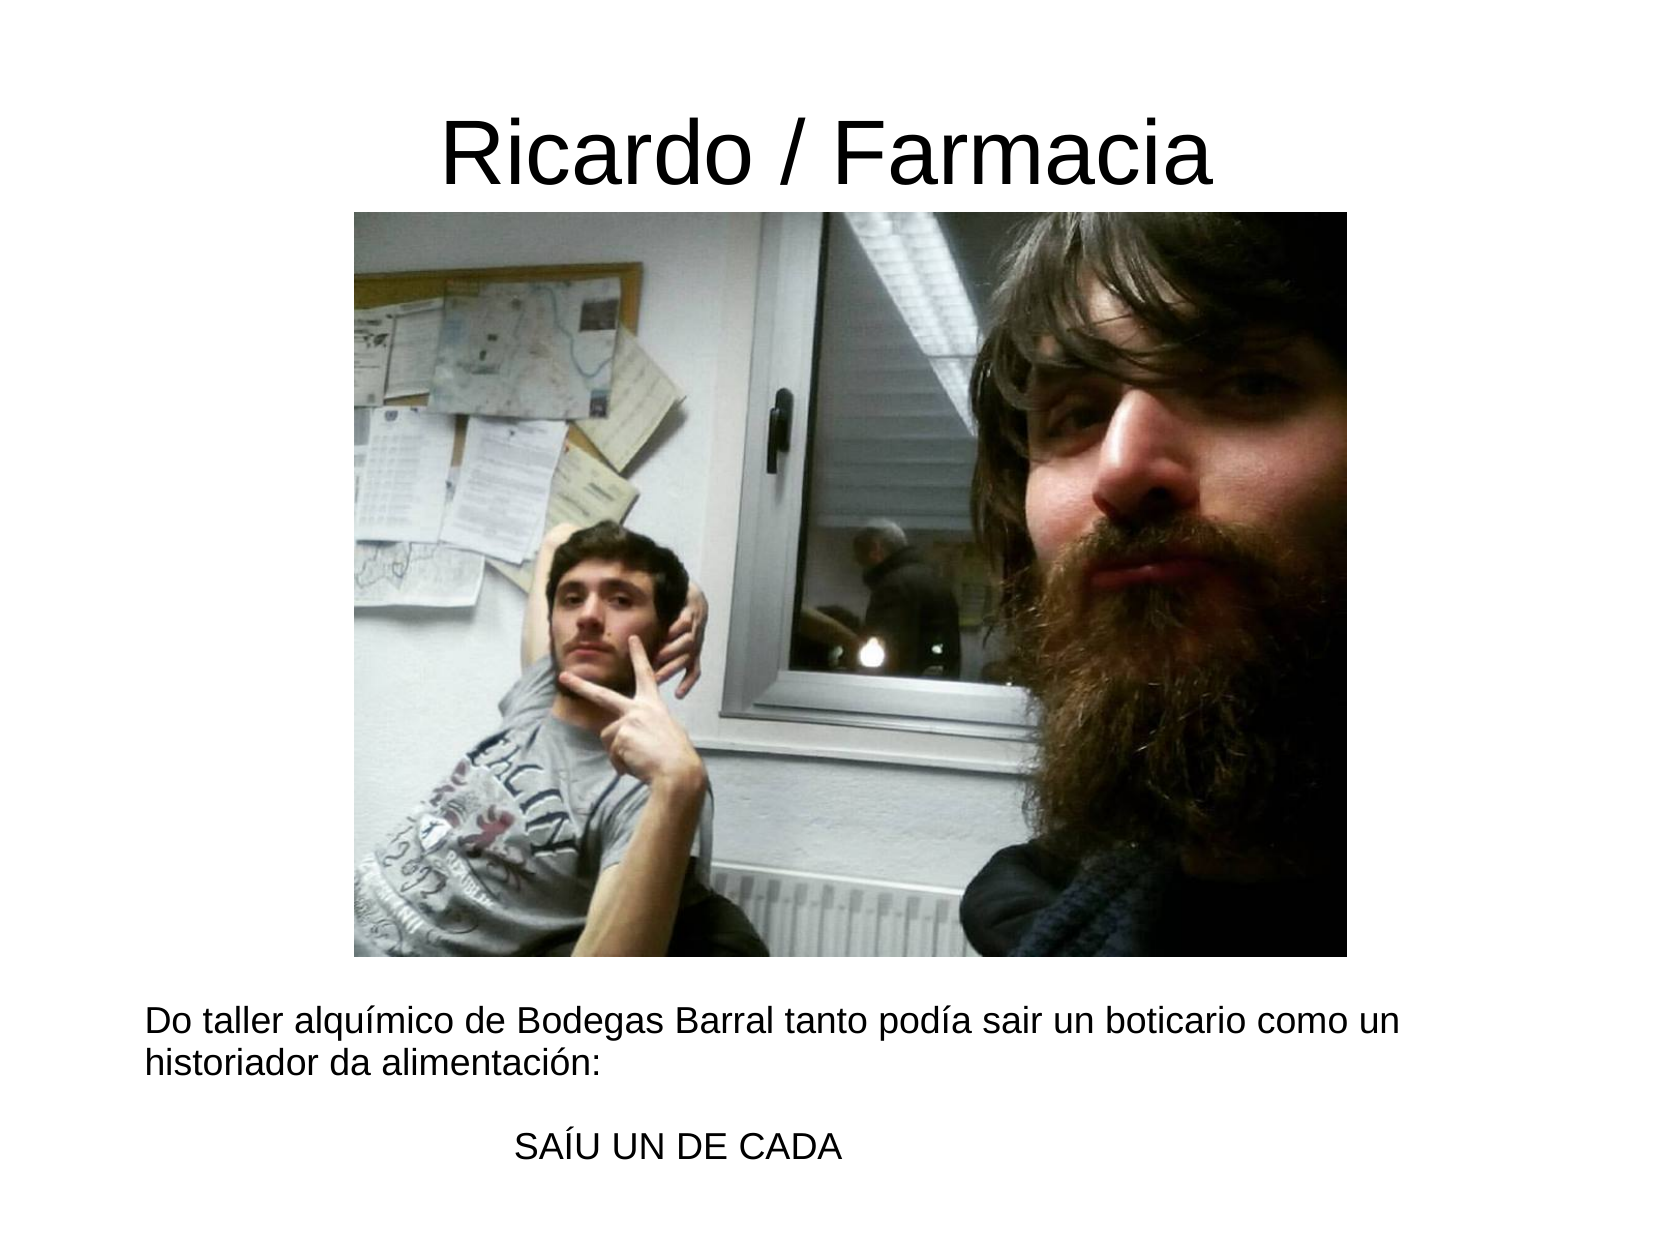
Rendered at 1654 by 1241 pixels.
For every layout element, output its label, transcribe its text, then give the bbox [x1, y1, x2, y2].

text_box Do taller alquímico de Bodegas Barral tanto podía sair un boticario como un historiador da alimentación: SAÍU UN DE CADA [129, 992, 1560, 1175]
title Ricardo / Farmacia [82, 49, 1571, 257]
picture [354, 212, 1347, 957]
